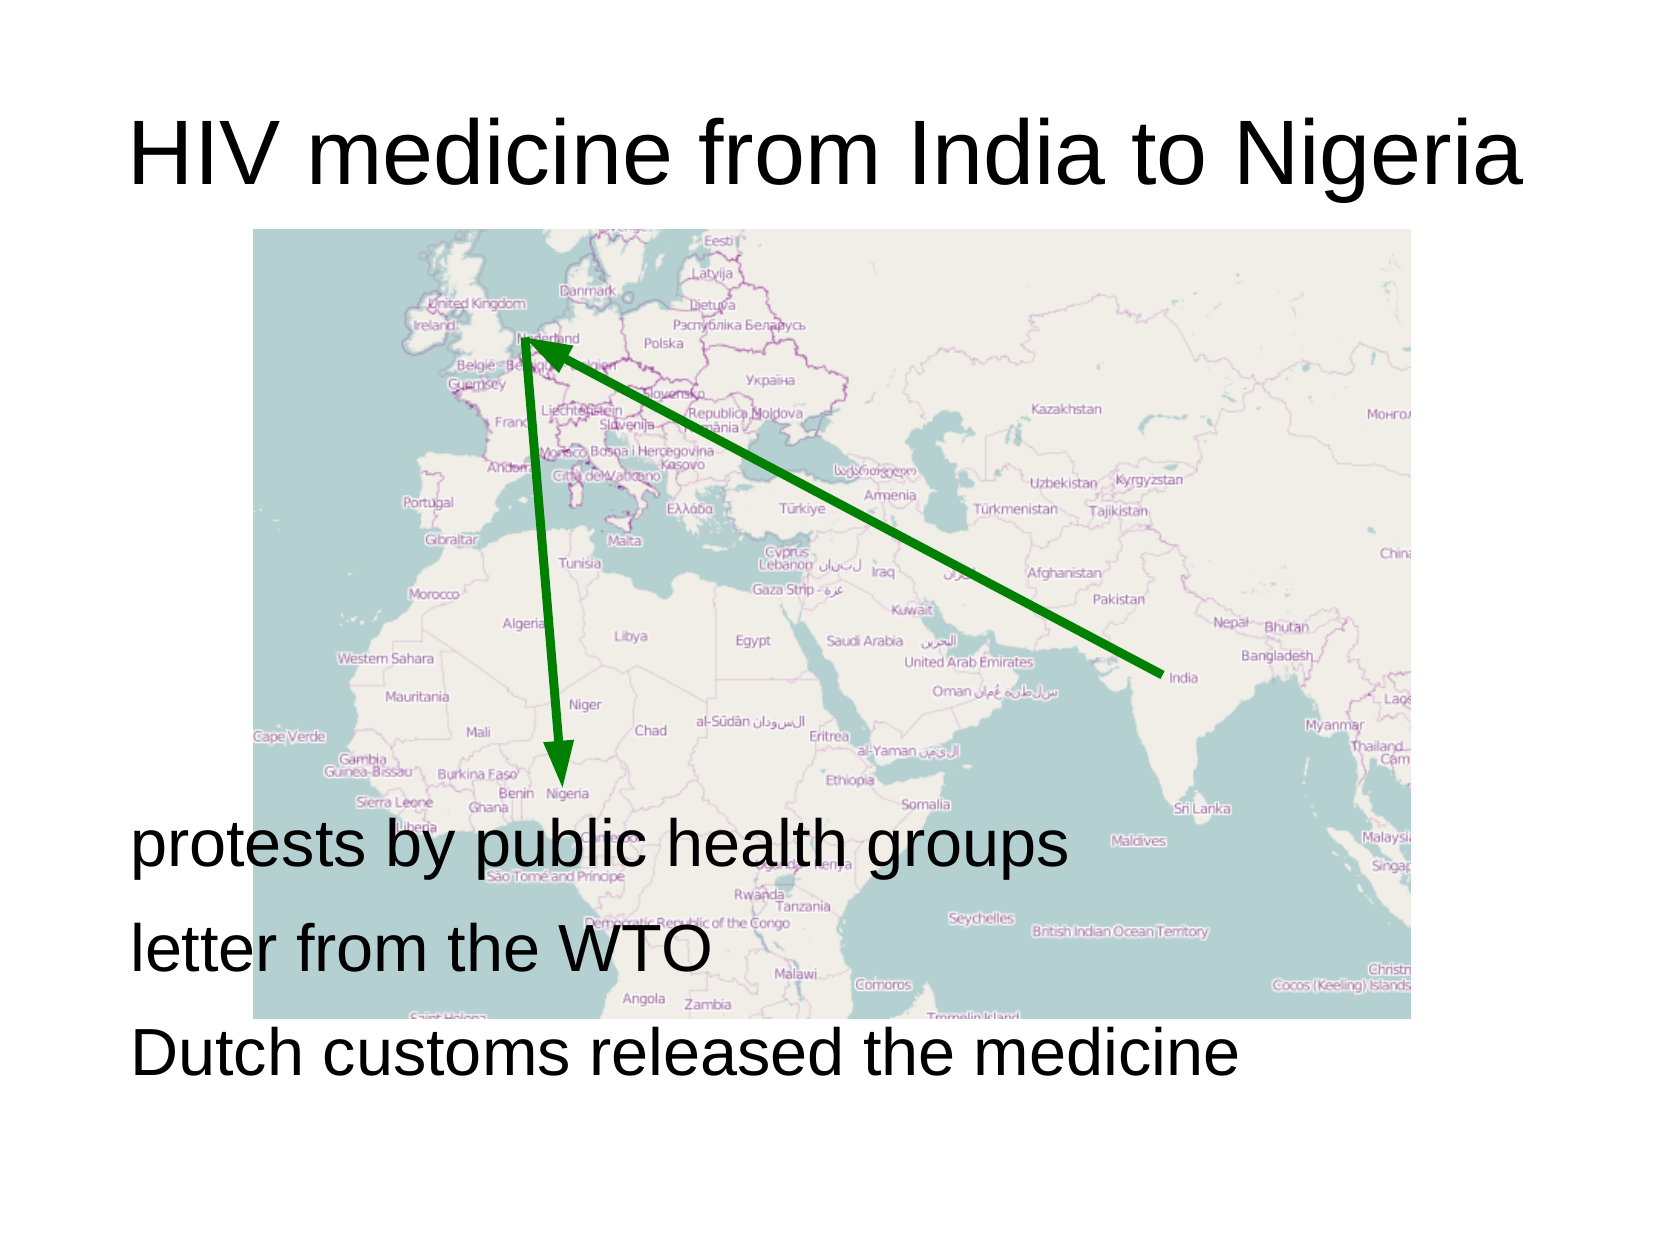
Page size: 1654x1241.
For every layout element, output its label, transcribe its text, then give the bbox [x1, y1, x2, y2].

title HIV medicine from India to Nigeria [82, 49, 1571, 257]
picture [253, 257, 1411, 806]
list protests by public health groups letter from the WTO Dutch customs released the medicine [112, 806, 1514, 1090]
